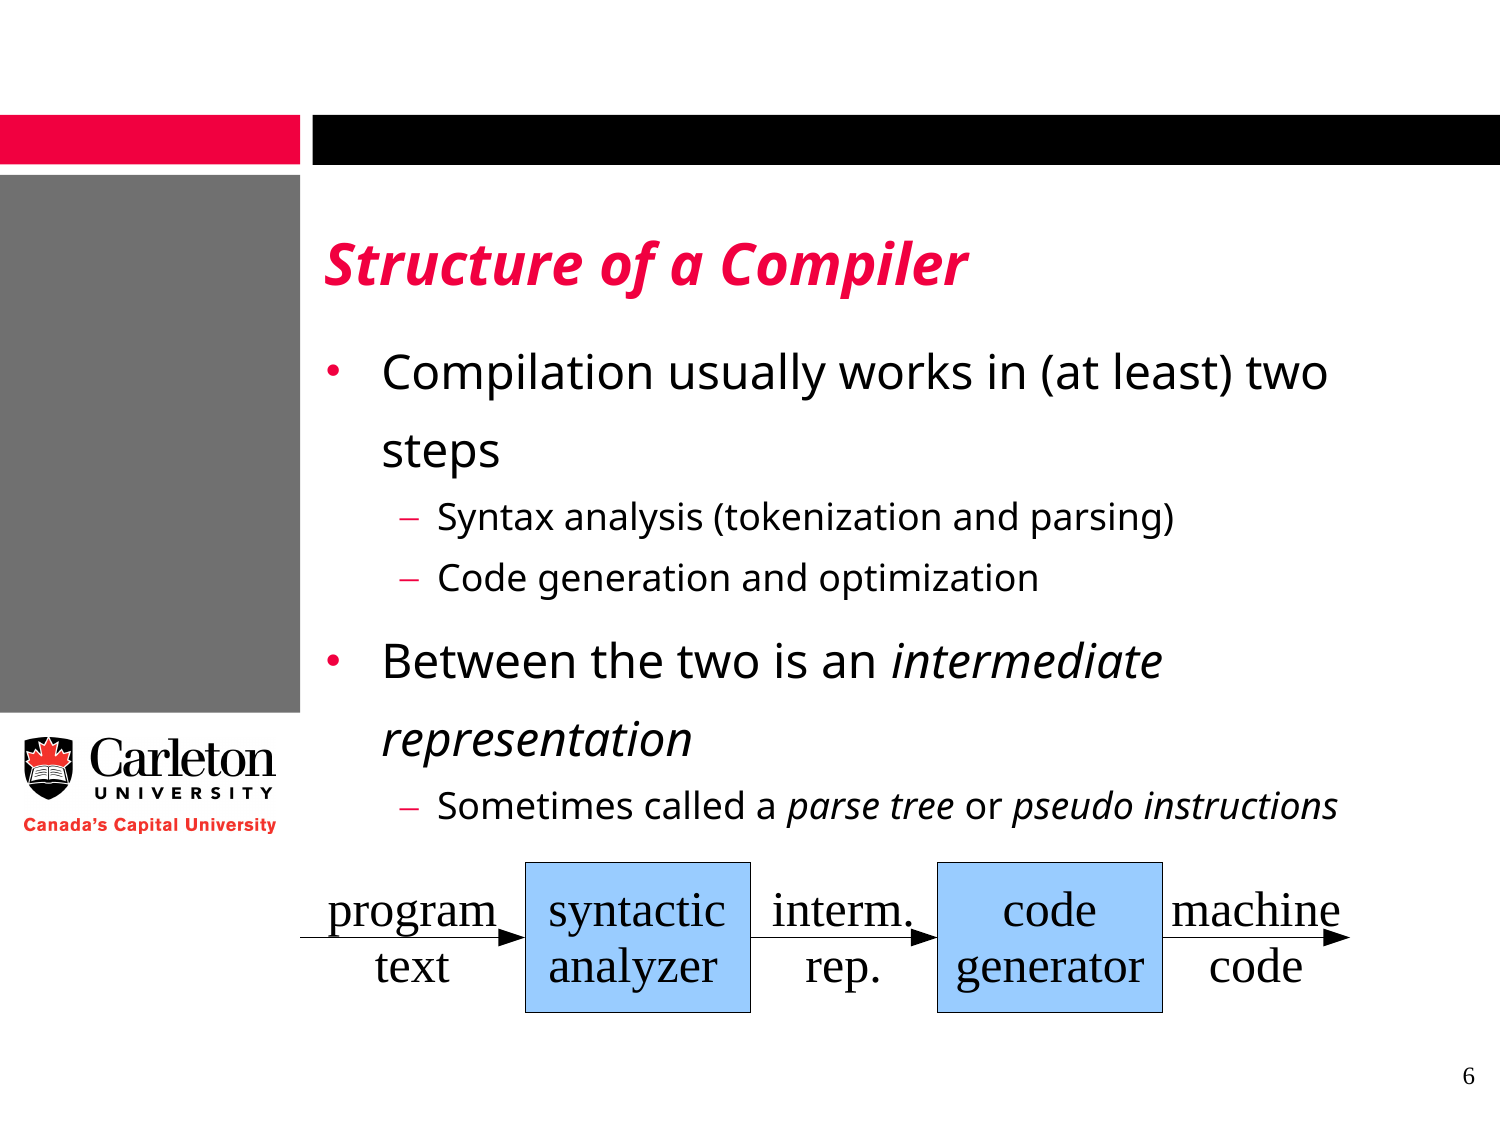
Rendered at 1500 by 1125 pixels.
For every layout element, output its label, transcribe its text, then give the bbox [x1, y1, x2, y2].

text_box syntactic analyzer [525, 862, 751, 1013]
title Structure of a Compiler [324, 187, 1450, 324]
picture [24, 737, 276, 834]
text_box code generator [937, 862, 1163, 1013]
list Compilation usually works in (at least) two steps Syntax analysis (tokenization and parsing) Code generation and optimization Between the two is an intermediate representation Sometimes called a parse tree or pseudo instructions [324, 324, 1450, 1036]
